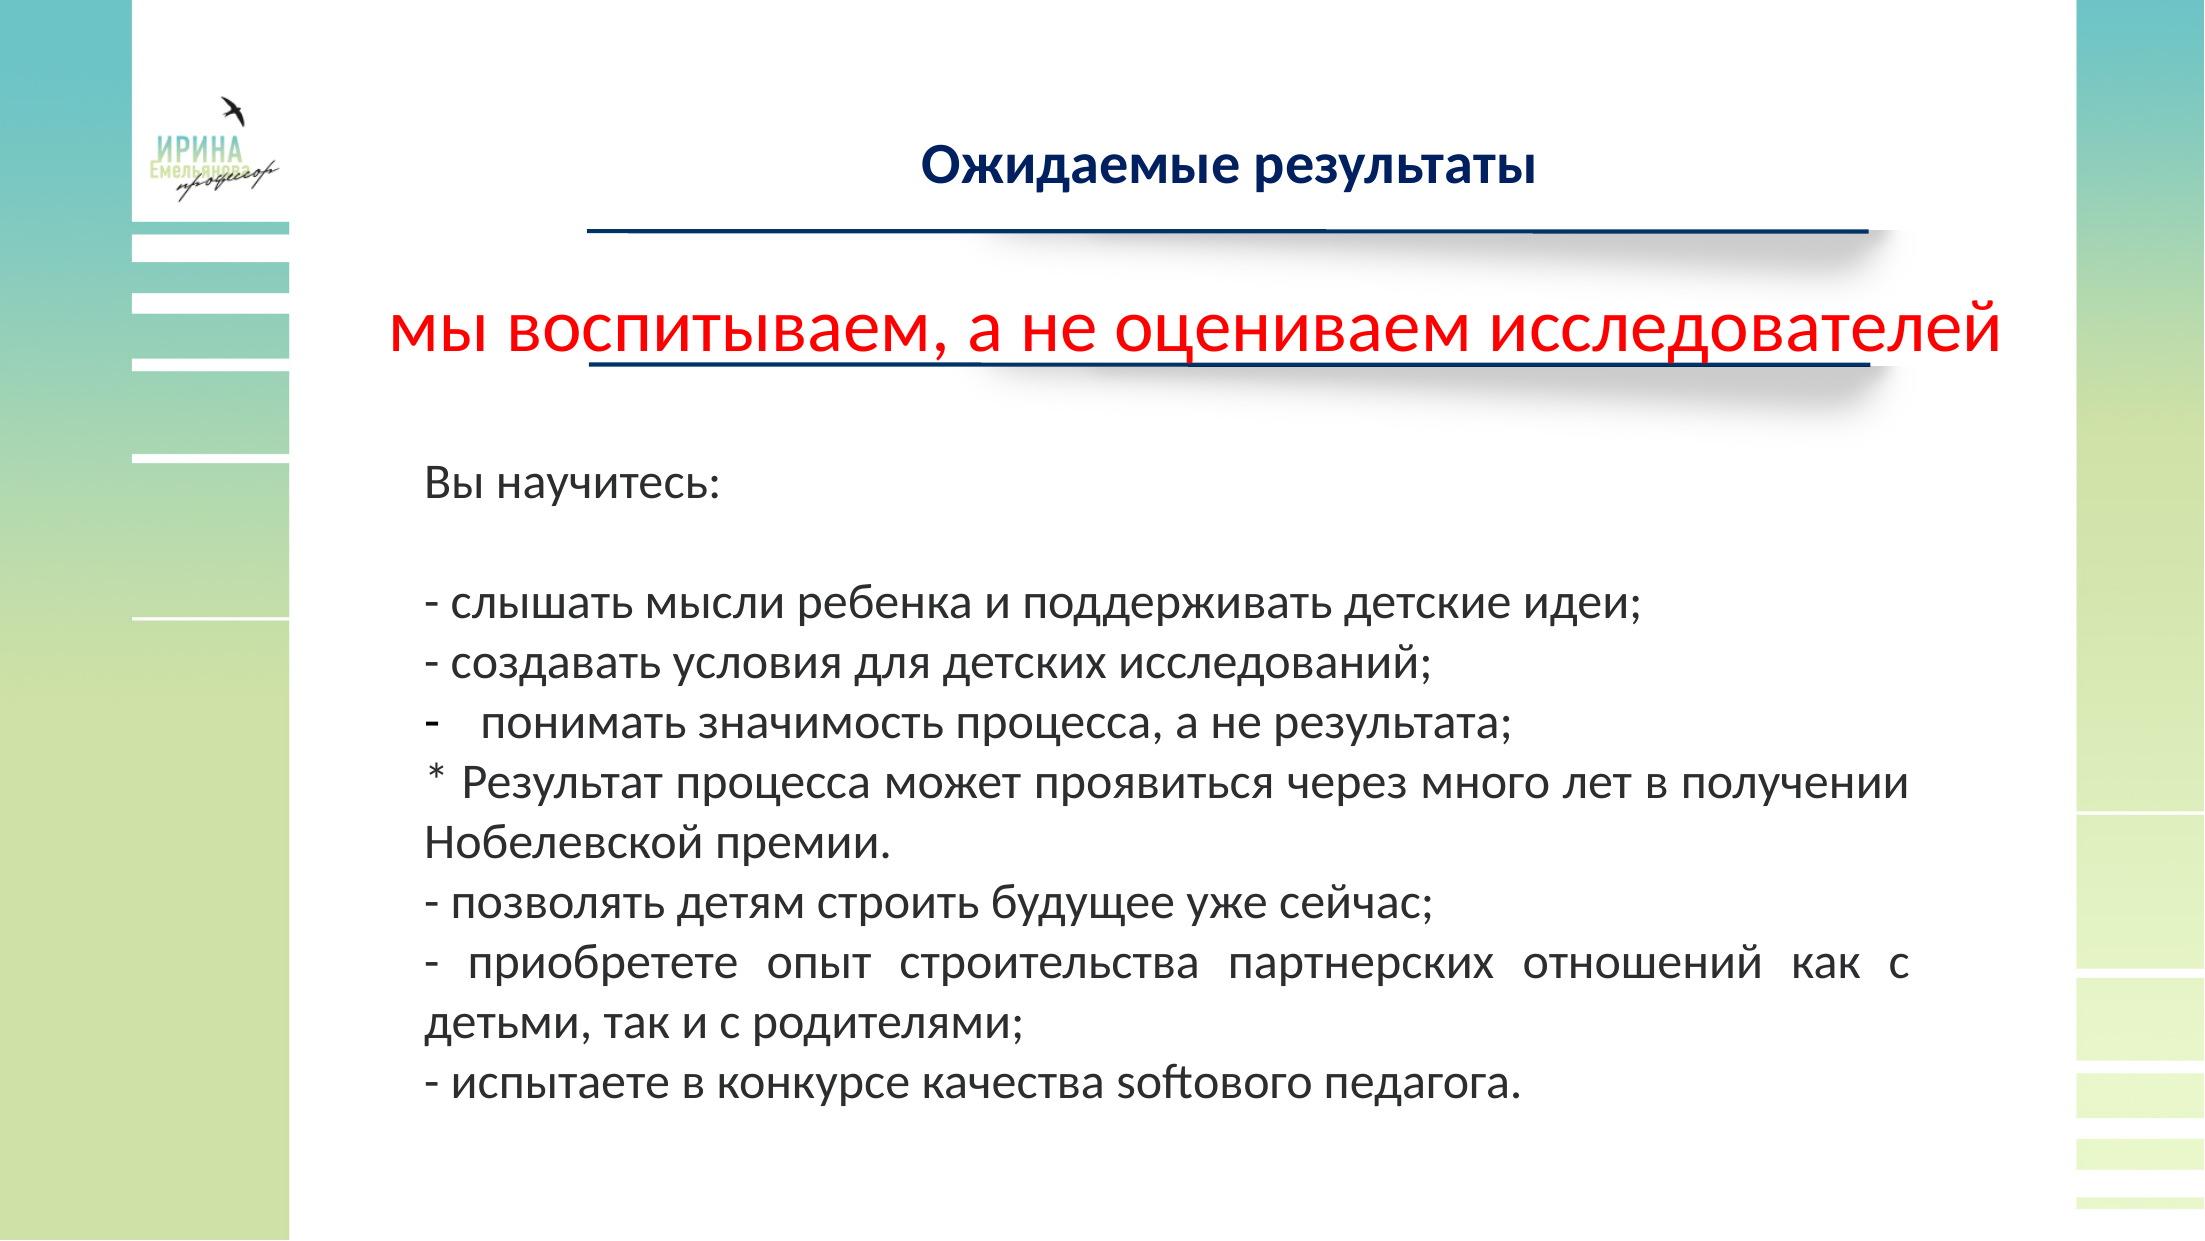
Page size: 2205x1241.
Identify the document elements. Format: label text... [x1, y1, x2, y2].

picture [0, 0, 2204, 1240]
text_box Ожидаемые результаты [665, 117, 1794, 204]
text_box Вы научитесь: - слышать мысли ребенка и поддерживать детские идеи; - создавать условия для детских исследований; понимать значимость процесса, а не результата; * Результат процесса может проявиться через много лет в получении Нобелевской премии. - позволять детям строить будущее уже сейчас; - приобретете опыт строительства партнерских отношений как с детьми, так и с родителями; - испытаете в конкурсе качества softового педагога. [409, 440, 1985, 1123]
text_box мы воспитываем, а не оцениваем исследователей [334, 276, 2059, 367]
